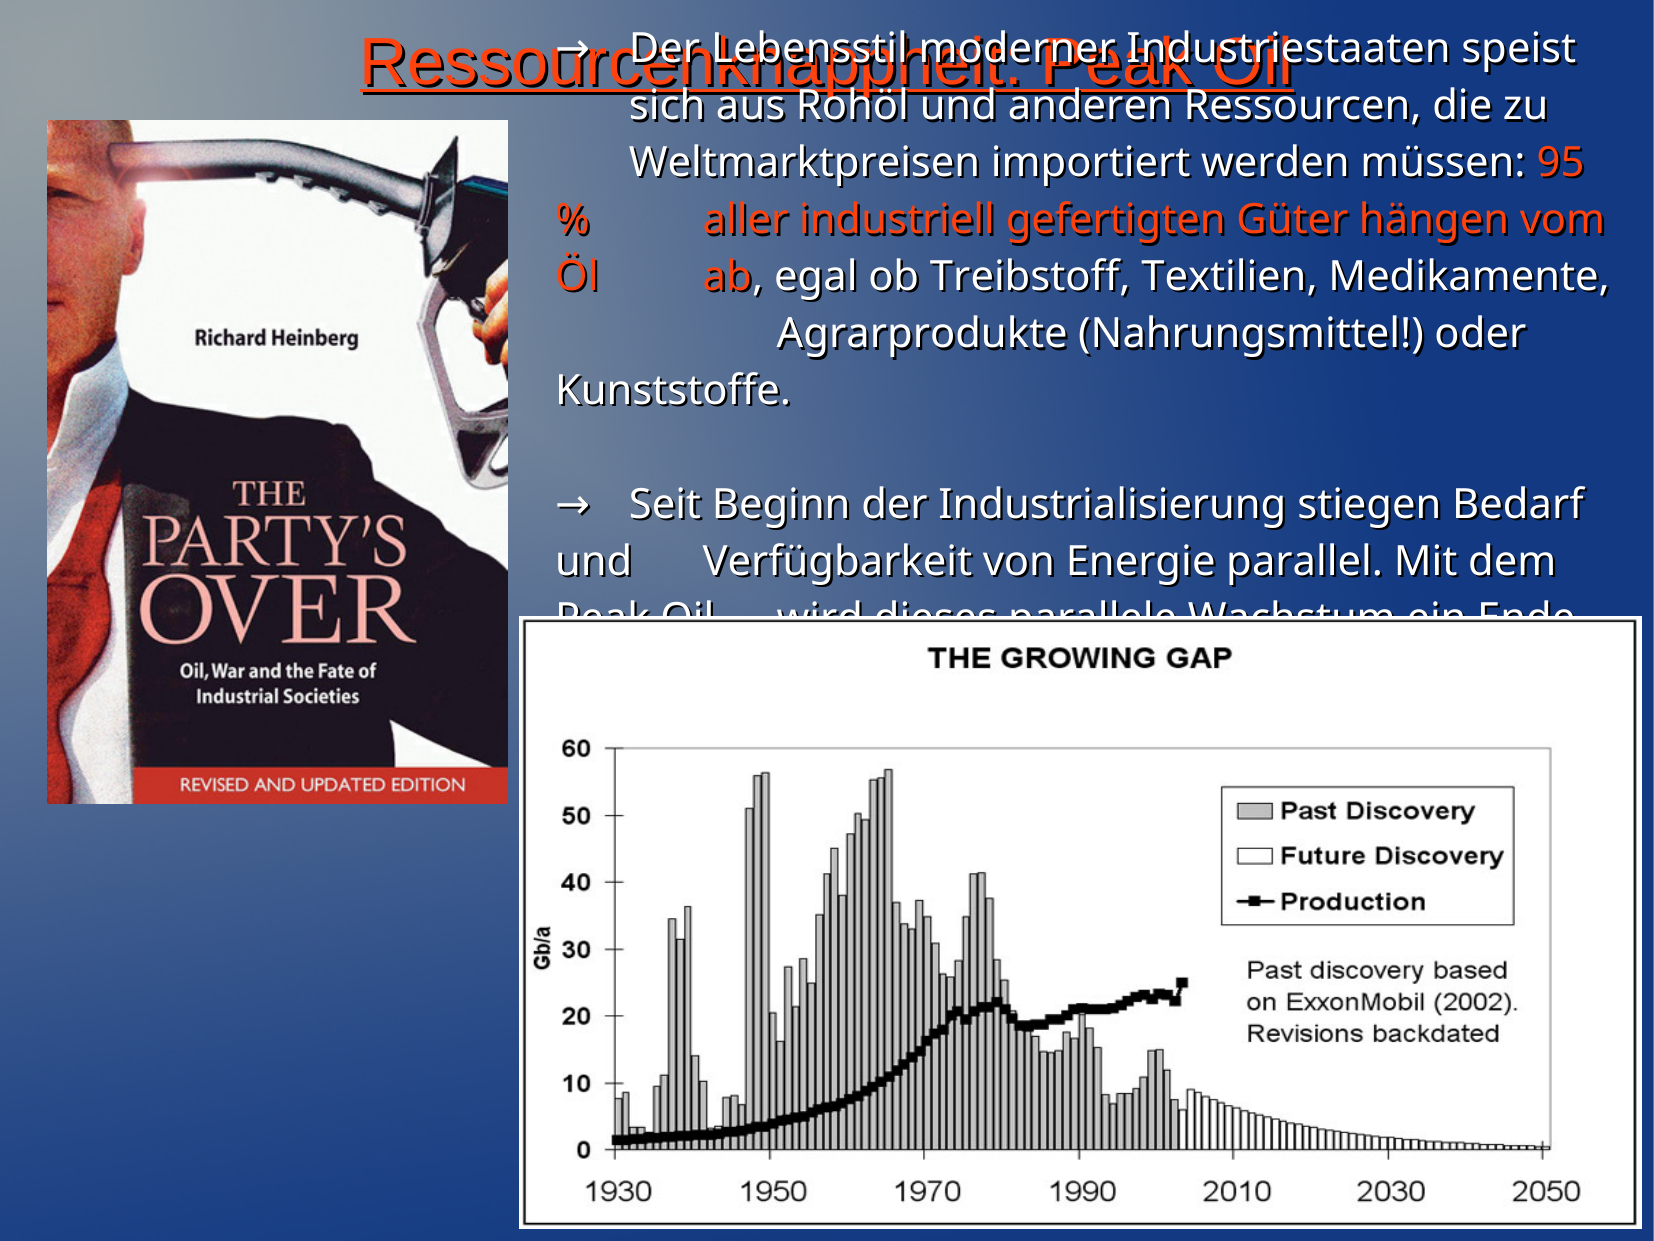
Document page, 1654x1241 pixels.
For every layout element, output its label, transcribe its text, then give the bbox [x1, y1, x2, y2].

picture [0, 0, 1654, 1241]
title Ressourcenknappheit: Peak Oil [82, 17, 1571, 107]
subtitle → Der Lebensstil moderner Industriestaaten speist sich aus Rohöl und anderen Ressourcen, die zu Weltmarktpreisen importiert werden müssen: 95 % aller industriell gefertigten Güter hängen vom Öl ab, egal ob Treibstoff, Textilien, Medikamente, Agrarprodukte (Nahrungsmittel!) oder Kunststoffe. → Seit Beginn der Industrialisierung stiegen Bedarf und Verfügbarkeit von Energie parallel. Mit dem Peak Oil wird dieses parallele Wachstum ein Ende haben. [555, 103, 1619, 616]
